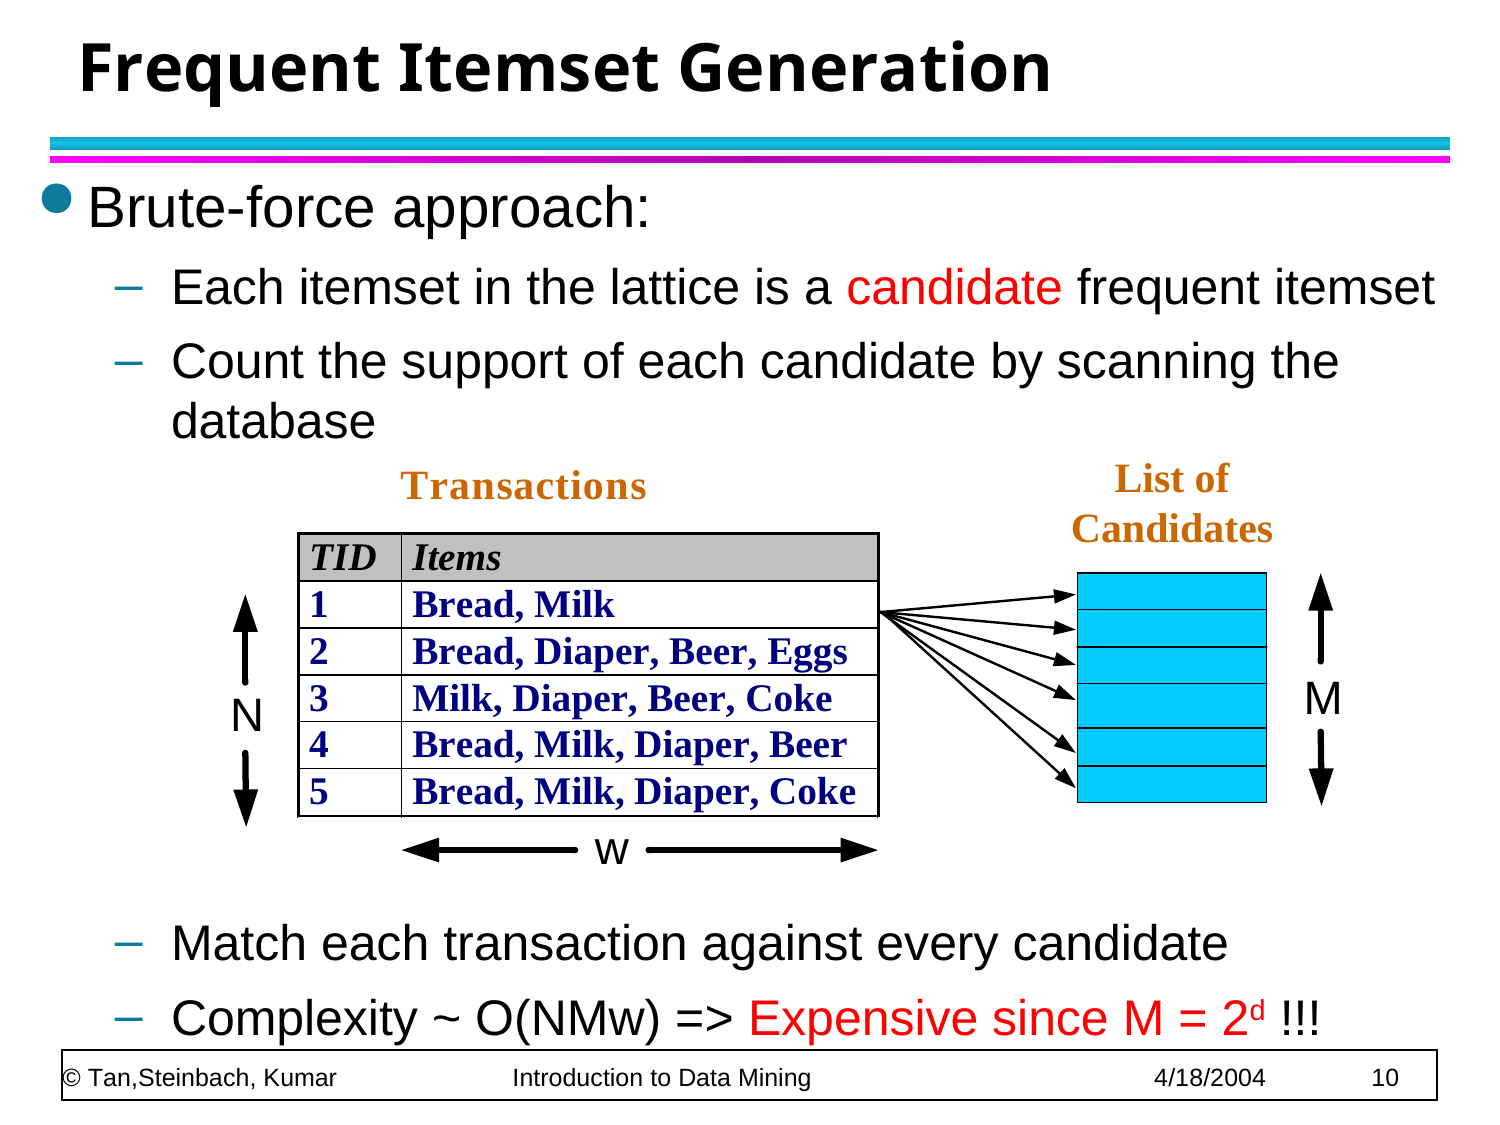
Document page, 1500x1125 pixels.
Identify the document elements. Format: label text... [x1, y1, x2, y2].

list Brute-force approach: Each itemset in the lattice is a candidate frequent itemset Count the support of each candidate by scanning the database Match each transaction against every candidate Complexity ~ O(NMw) => Expensive since M = 2d !!! [24, 162, 1476, 1053]
chart [187, 450, 1383, 888]
title Frequent Itemset Generation [62, 22, 1421, 113]
